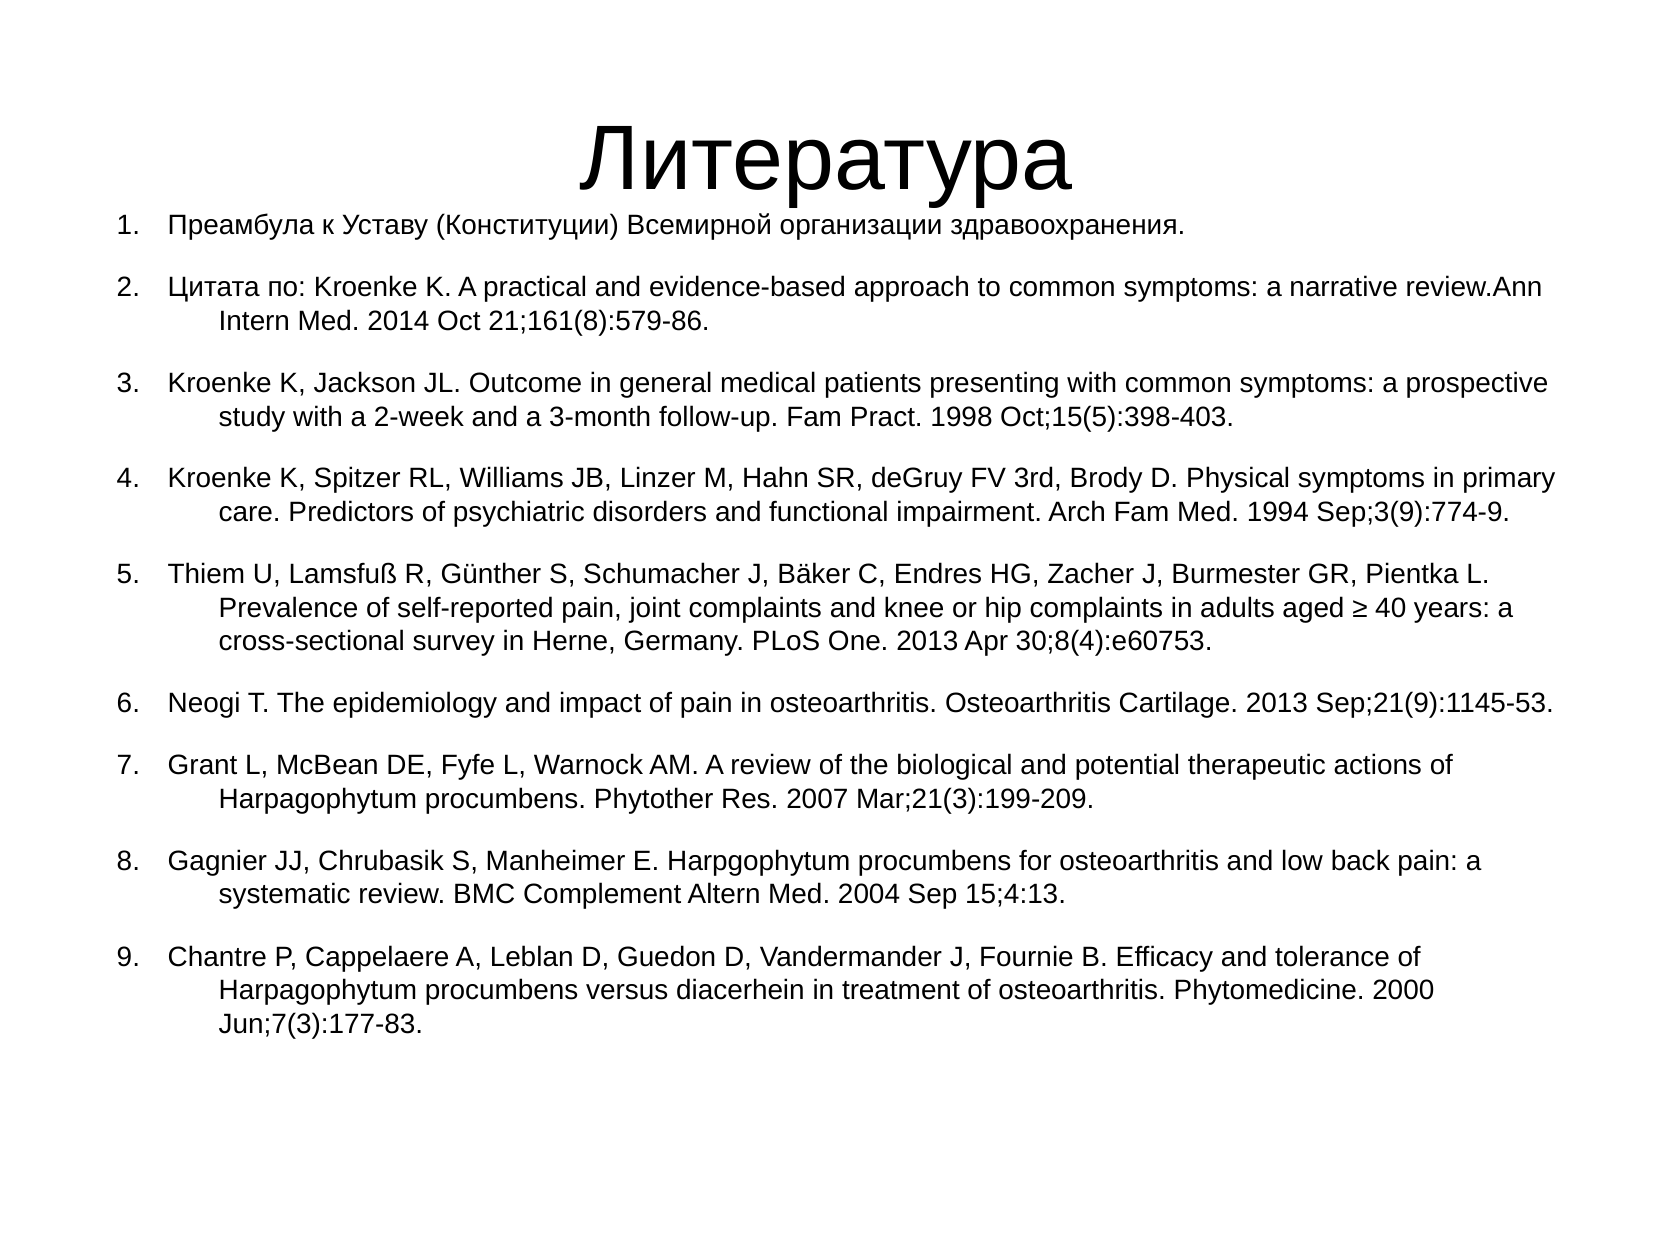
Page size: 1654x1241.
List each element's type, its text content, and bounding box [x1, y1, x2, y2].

list Преамбула к Уставу (Конституции) Всемирной организации здравоохранения. Цитата по: Kroenke K. A practical and evidence-based approach to common symptoms: a narrative review.Ann Intern Med. 2014 Oct 21;161(8):579-86. Kroenke K, Jackson JL. Outcome in general medical patients presenting with common symptoms: a prospective study with a 2-week and a 3-month follow-up. Fam Pract. 1998 Oct;15(5):398-403. Kroenke K, Spitzer RL, Williams JB, Linzer M, Hahn SR, deGruy FV 3rd, Brody D. Physical symptoms in primary care. Predictors of psychiatric disorders and functional impairment. Arch Fam Med. 1994 Sep;3(9):774-9. Thiem U, Lamsfuß R, Günther S, Schumacher J, Bäker C, Endres HG, Zacher J, Burmester GR, Pientka L. Prevalence of self-reported pain, joint complaints and knee or hip complaints in adults aged ≥ 40 years: a cross-sectional survey in Herne, Germany. PLoS One. 2013 Apr 30;8(4):e60753. Neogi T. The epidemiology and impact of pain in osteoarthritis. Osteoarthritis Cartilage. 2013 Sep;21(9):1145-53. Grant L, McBean DE, Fyfe L, Warnock AM. A review of the biological and potential therapeutic actions of Harpagophytum procumbens. Phytother Res. 2007 Mar;21(3):199-209. Gagnier JJ, Chrubasik S, Manheimer E. Harpgophytum procumbens for osteoarthritis and low back pain: a systematic review. BMC Complement Altern Med. 2004 Sep 15;4:13. Chantre P, Cappelaere A, Leblan D, Guedon D, Vandermander J, Fournie B. Efficacy and tolerance of Harpagophytum procumbens versus diacerhein in treatment of osteoarthritis. Phytomedicine. 2000 Jun;7(3):177-83. [82, 206, 1571, 1109]
title Литература [82, 49, 1571, 206]
